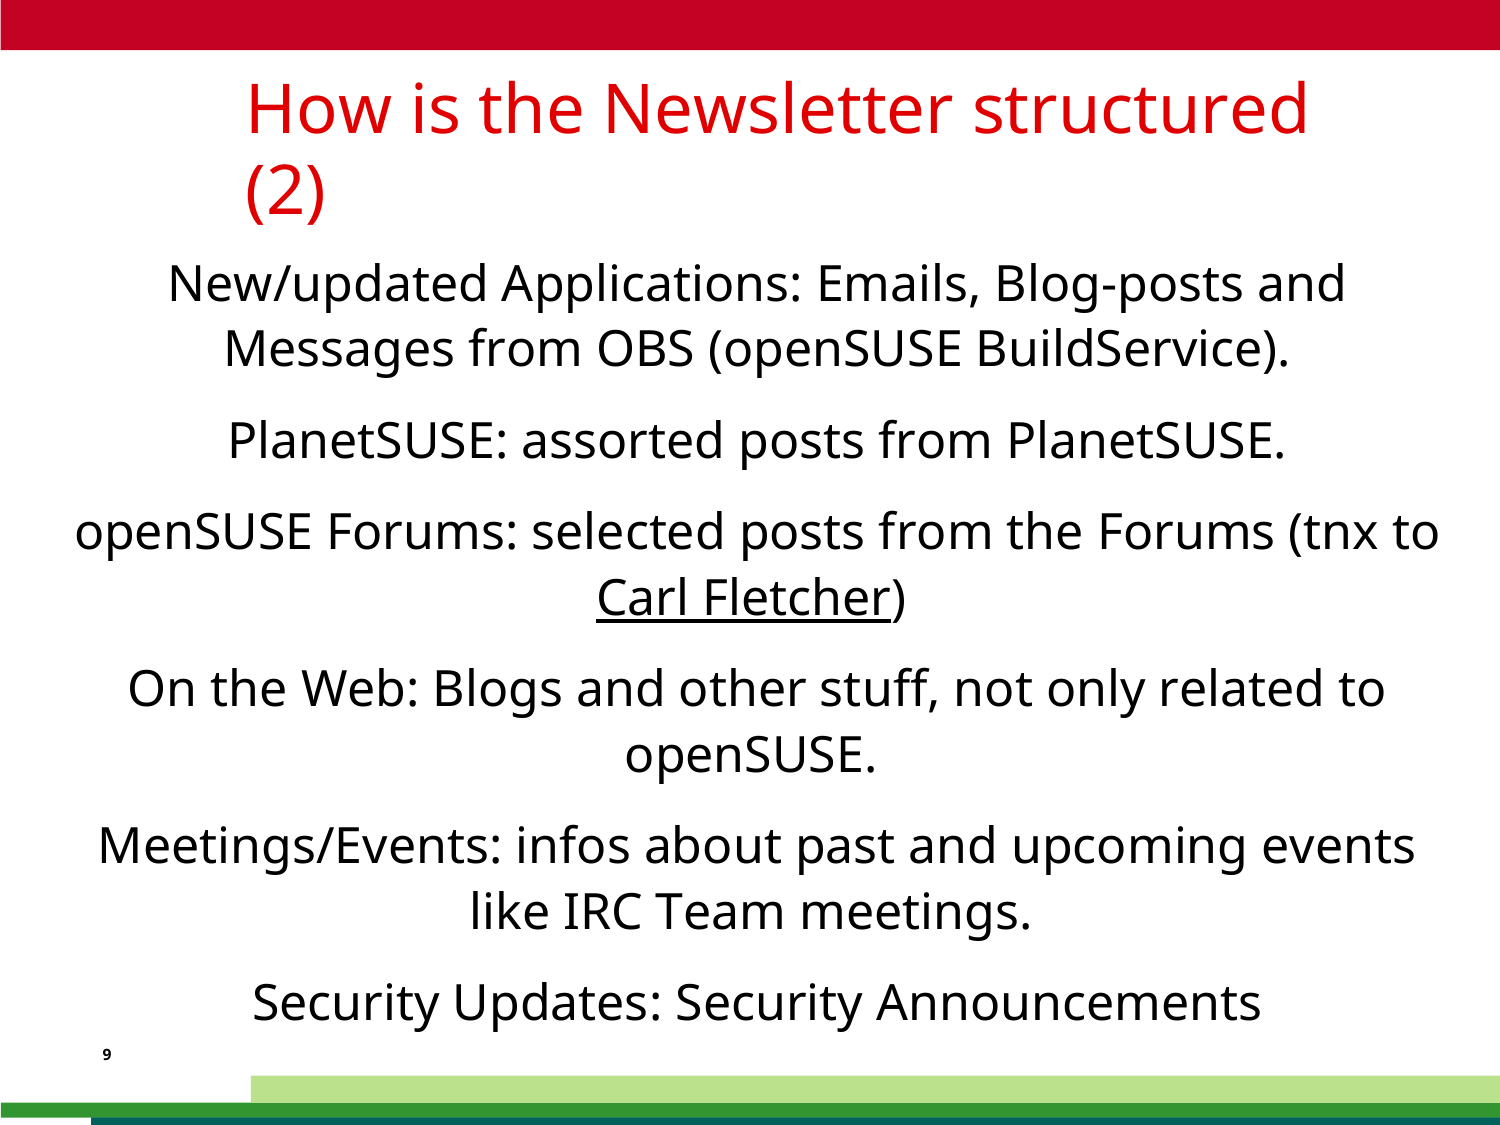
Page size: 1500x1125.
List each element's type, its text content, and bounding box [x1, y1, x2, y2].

text_box Testing [137, 862, 676, 938]
title How is the Newsletter structured (2) [245, 68, 1409, 231]
text_box New/updated Applications: Emails, Blog-posts and Messages from OBS (openSUSE BuildService). PlanetSUSE: assorted posts from PlanetSUSE. openSUSE Forums: selected posts from the Forums (tnx to Carl Fletcher) On the Web: Blogs and other stuff, not only related to openSUSE. Meetings/Events: infos about past and upcoming events like IRC Team meetings. Security Updates: Security Announcements [55, 241, 1461, 1047]
